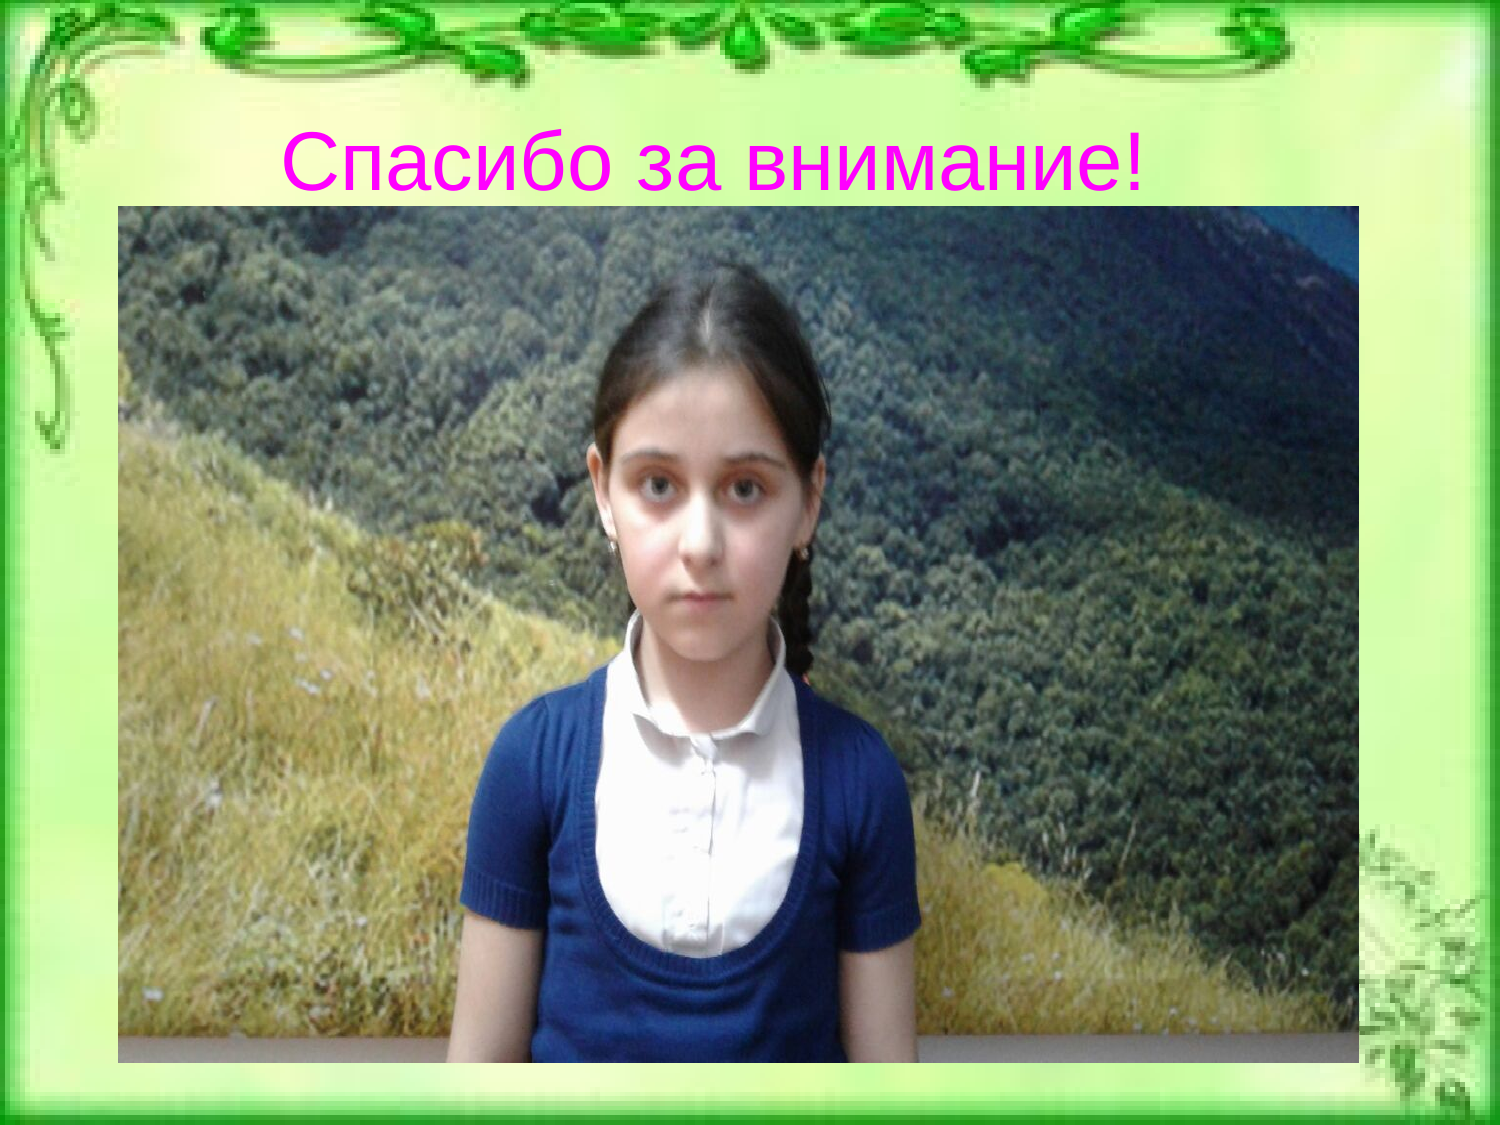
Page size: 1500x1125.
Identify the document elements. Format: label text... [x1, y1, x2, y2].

picture [0, 0, 1500, 1125]
text_box Спасибо за внимание! [265, 118, 1163, 206]
